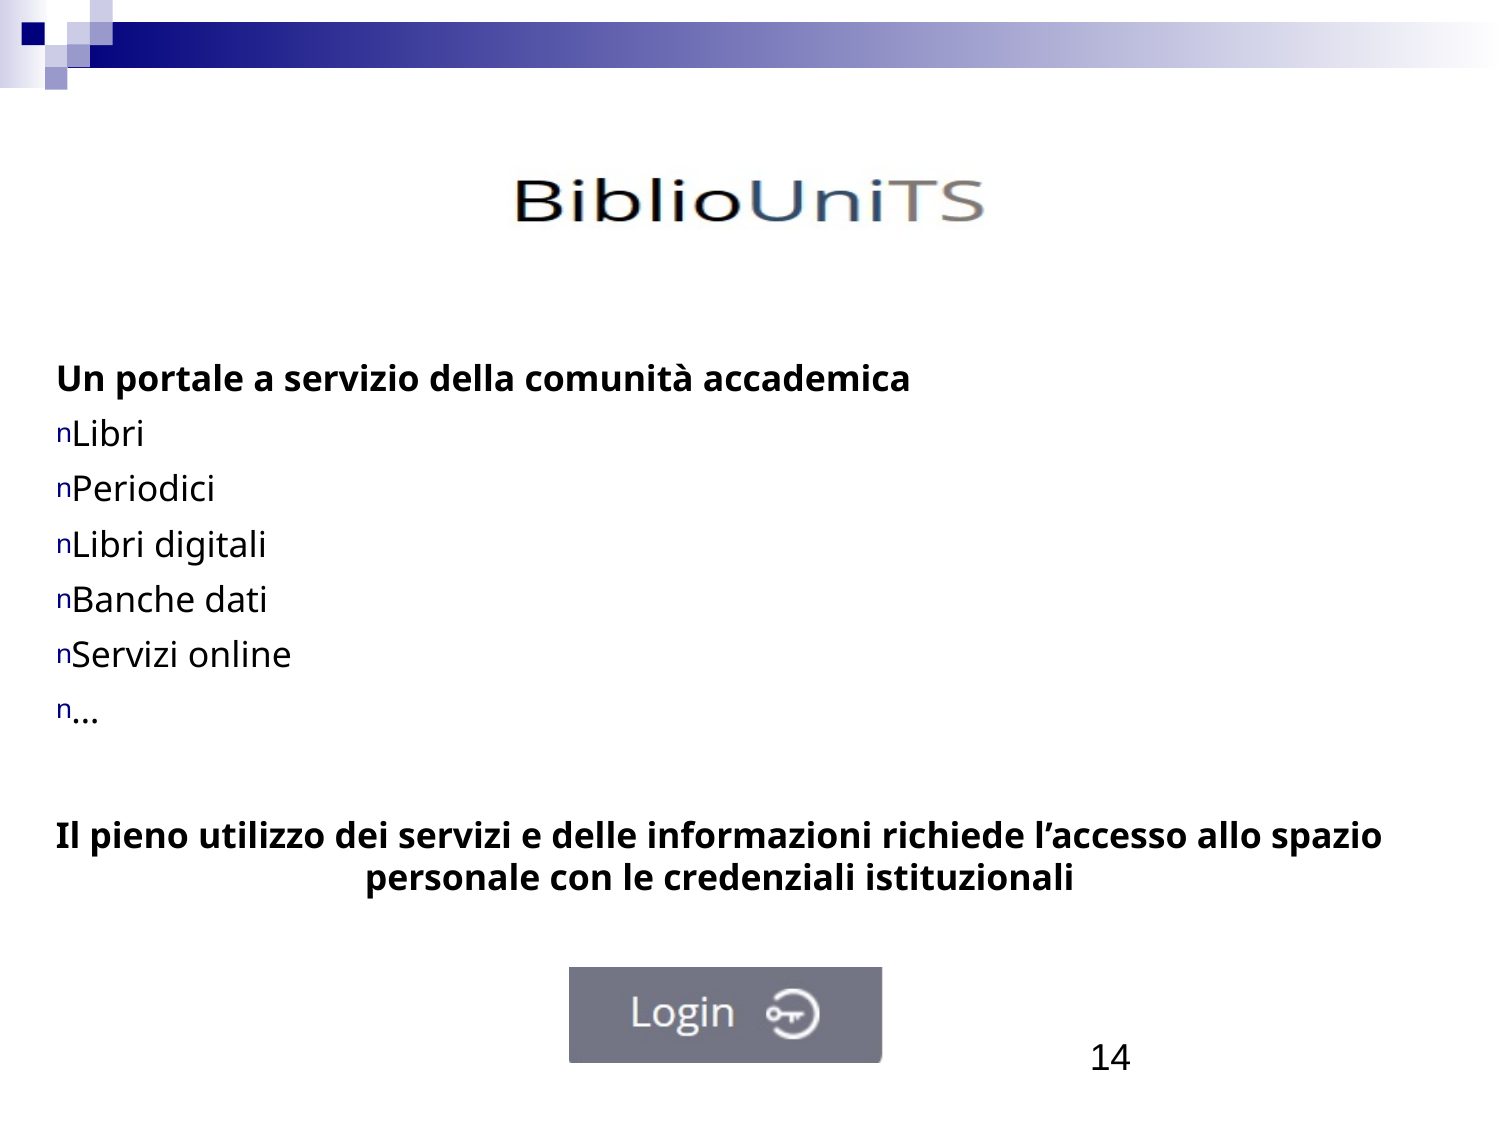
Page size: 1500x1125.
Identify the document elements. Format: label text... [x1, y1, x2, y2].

list Un portale a servizio della comunità accademica Libri Periodici Libri digitali Banche dati Servizi online … Il pieno utilizzo dei servizi e delle informazioni richiede l’accesso allo spazio personale con le credenziali istituzionali [41, 269, 1425, 907]
picture [413, 107, 1040, 257]
text_box [1074, 1025, 1425, 1100]
picture [569, 967, 884, 1063]
